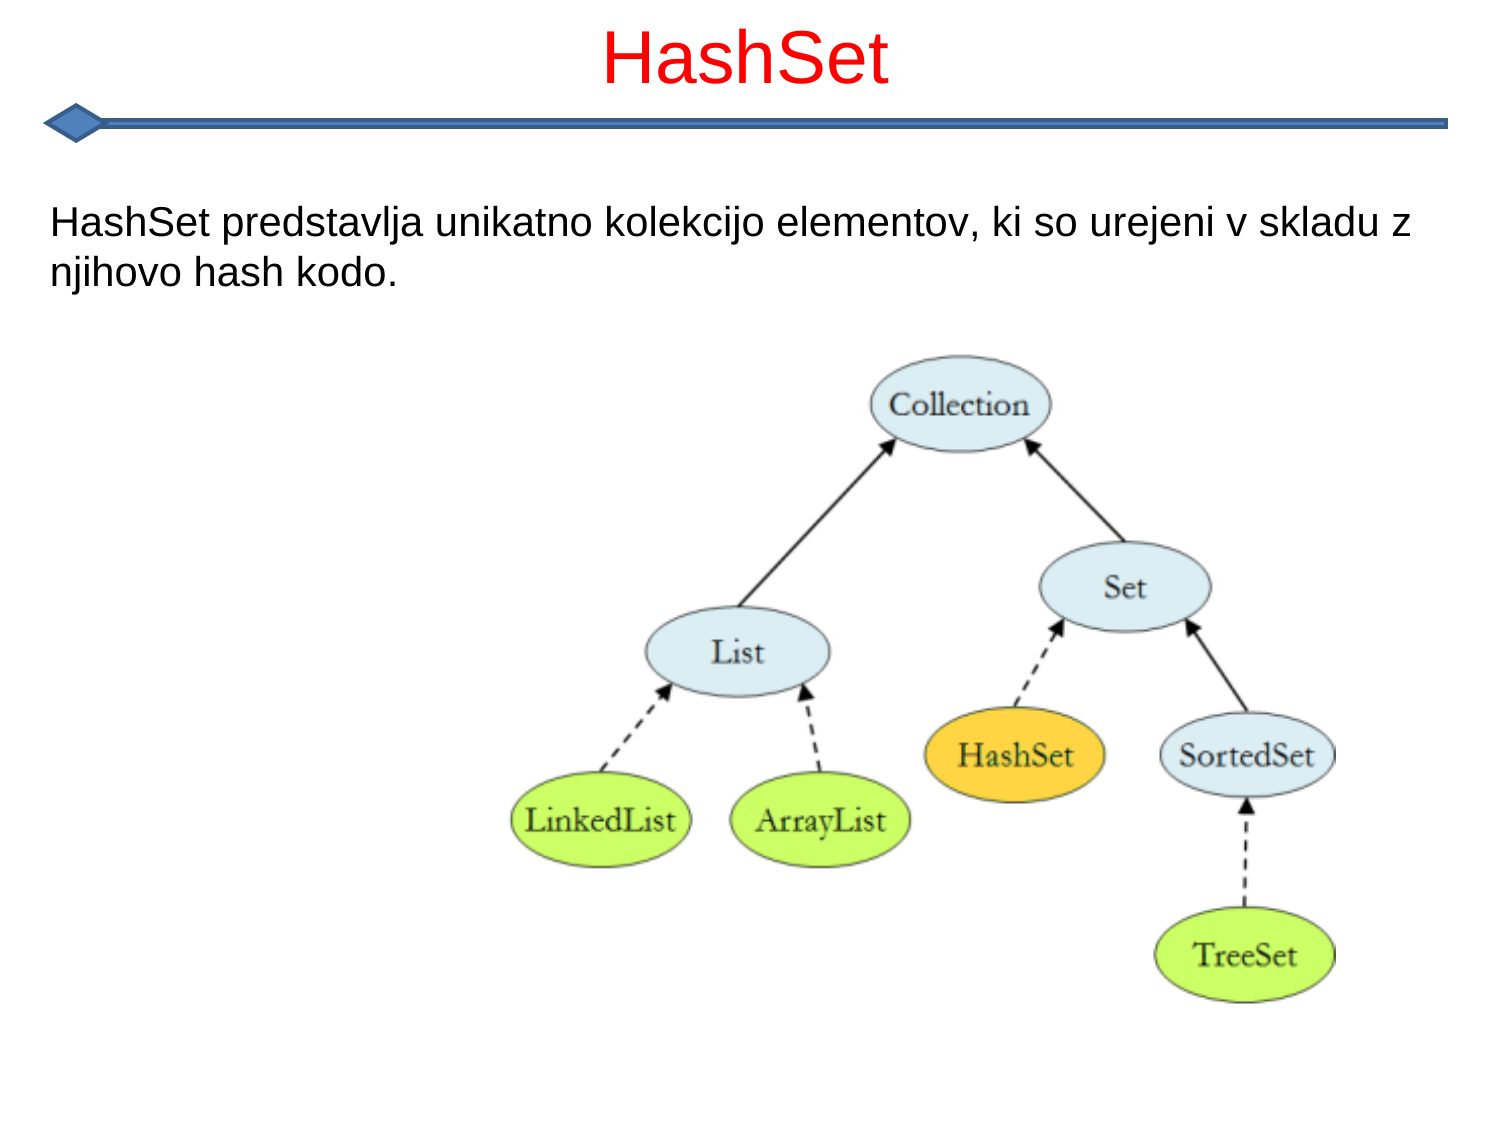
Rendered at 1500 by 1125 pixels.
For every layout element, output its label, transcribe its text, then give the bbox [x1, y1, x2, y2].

text_box HashSet predstavlja unikatno kolekcijo elementov, ki so urejeni v skladu z njihovo hash kodo. [35, 187, 1442, 303]
picture [503, 339, 1336, 1006]
title HashSet [70, 0, 1421, 108]
